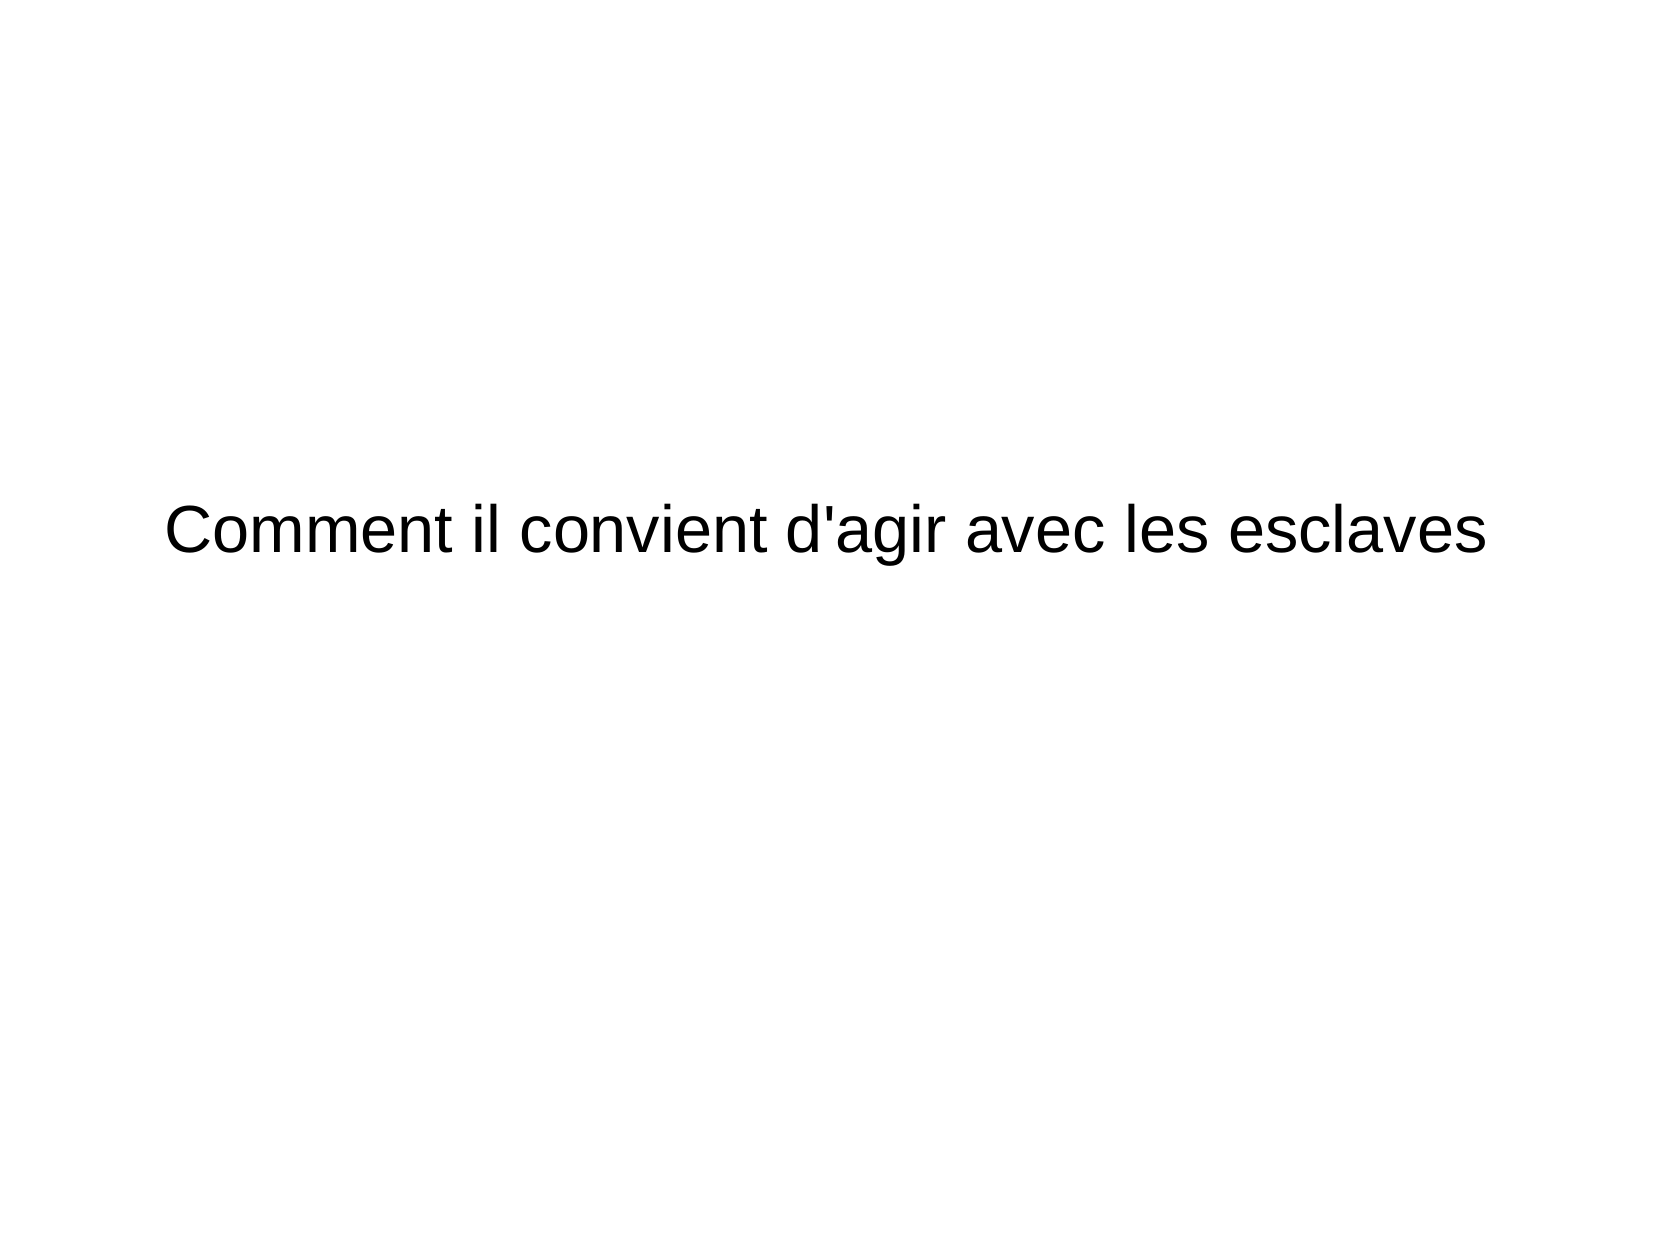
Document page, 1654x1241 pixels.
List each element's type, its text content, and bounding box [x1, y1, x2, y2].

subtitle Comment il convient d'agir avec les esclaves [82, 49, 1571, 1010]
